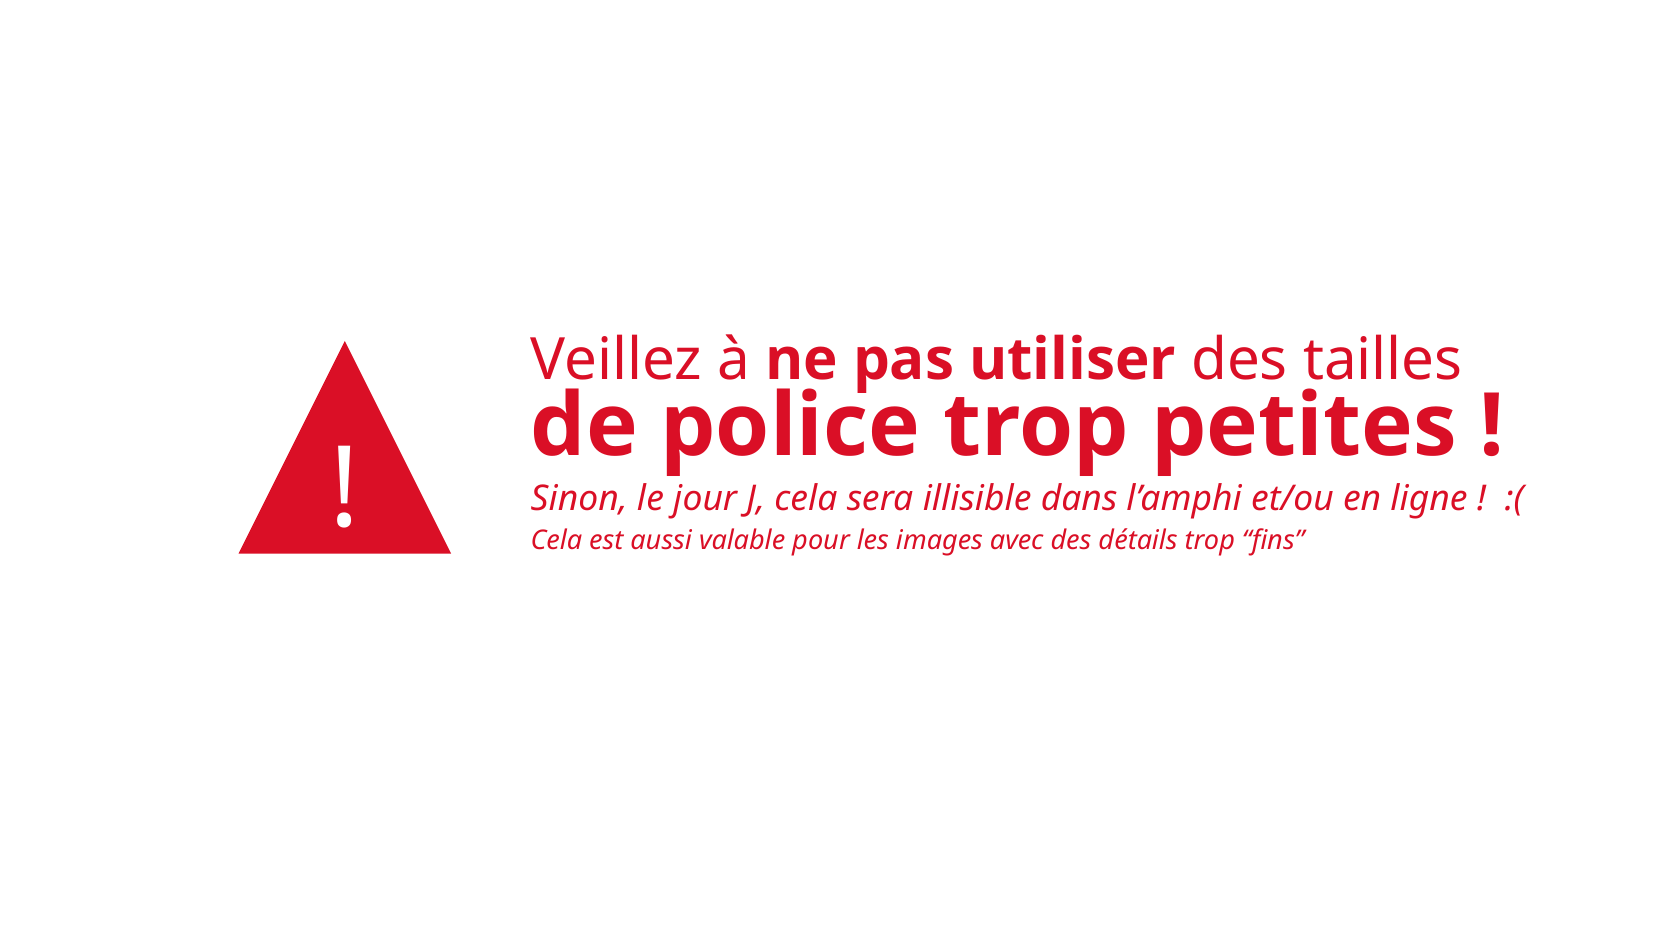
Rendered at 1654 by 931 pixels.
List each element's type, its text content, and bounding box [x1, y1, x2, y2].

list Veillez à ne pas utiliser des tailles de police trop petites ! Sinon, le jour J, cela sera illisible dans l’amphi et/ou en ligne ! :( Cela est aussi valable pour les images avec des détails trop “fins” [530, 335, 1654, 875]
text_box ! [238, 340, 452, 554]
